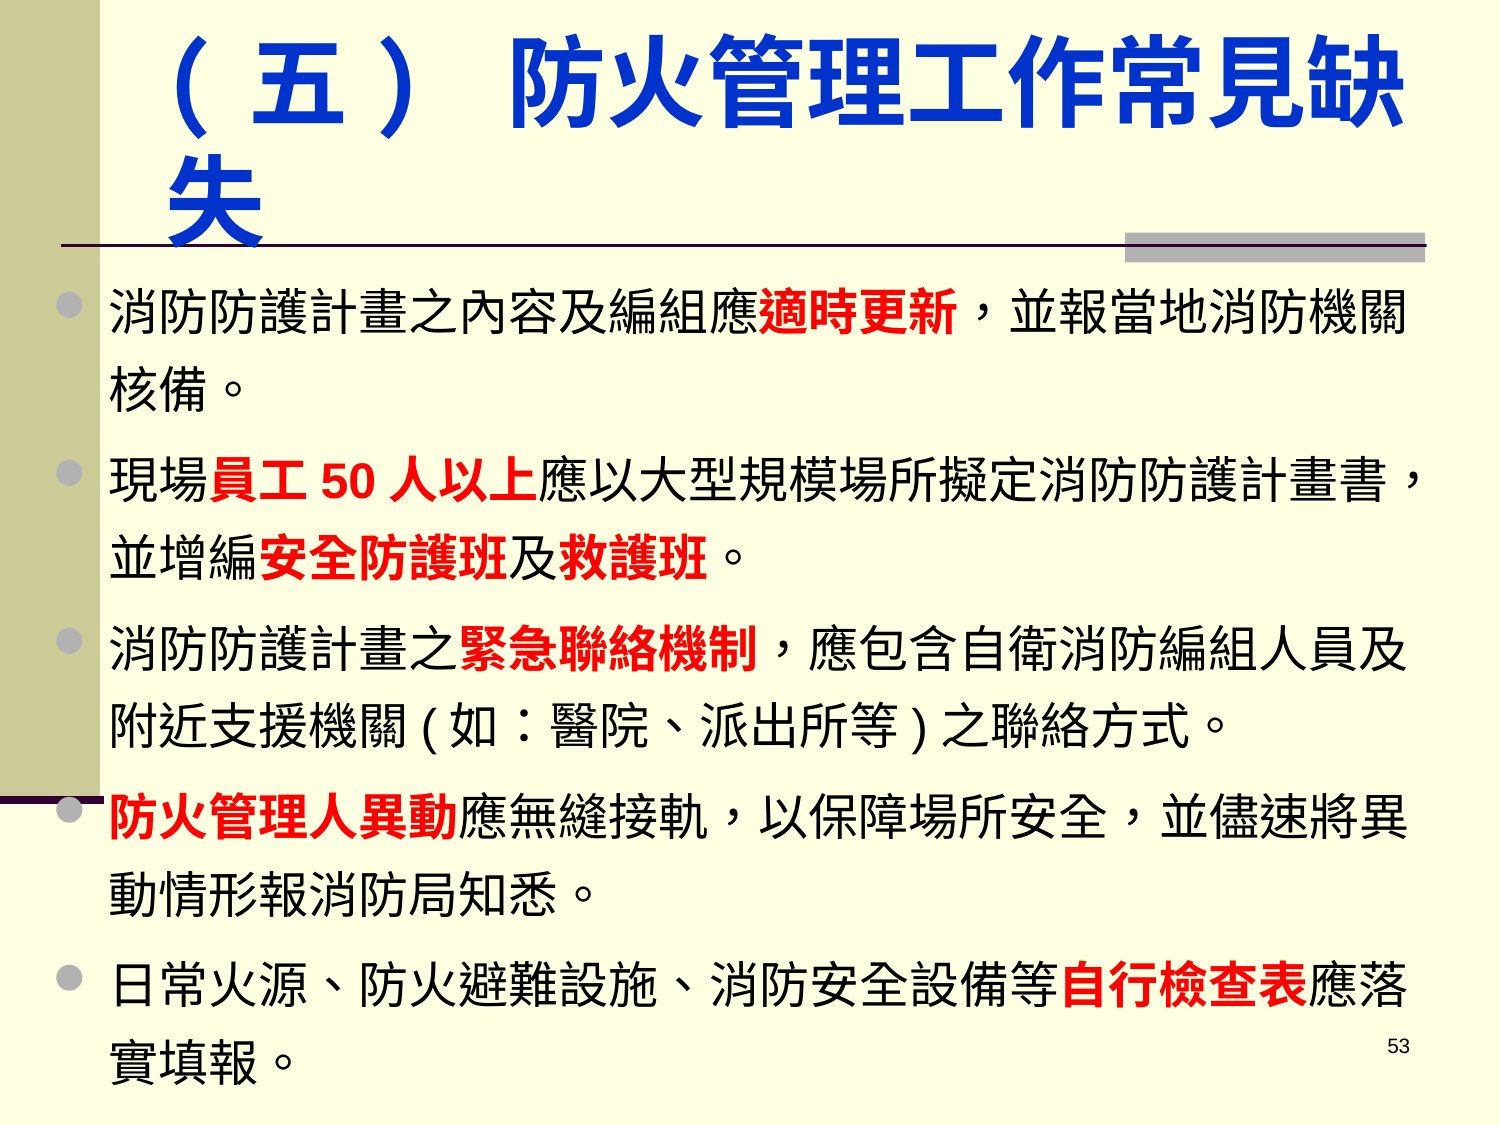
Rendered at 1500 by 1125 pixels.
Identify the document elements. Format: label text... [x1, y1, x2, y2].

text_box <編號> [1112, 1025, 1426, 1101]
title (五) 防火管理工作常見缺失 [149, 45, 1463, 234]
list 消防防護計畫之內容及編組應適時更新，並報當地消防機關核備。 現場員工50人以上應以大型規模場所擬定消防防護計畫書，並增編安全防護班及救護班。 消防防護計畫之緊急聯絡機制，應包含自衛消防編組人員及附近支援機關(如：醫院、派出所等)之聯絡方式。 防火管理人異動應無縫接軌，以保障場所安全，並儘速將異動情形報消防局知悉。 日常火源、防火避難設施、消防安全設備等自行檢查表應落實填報。 [37, 254, 1463, 1125]
